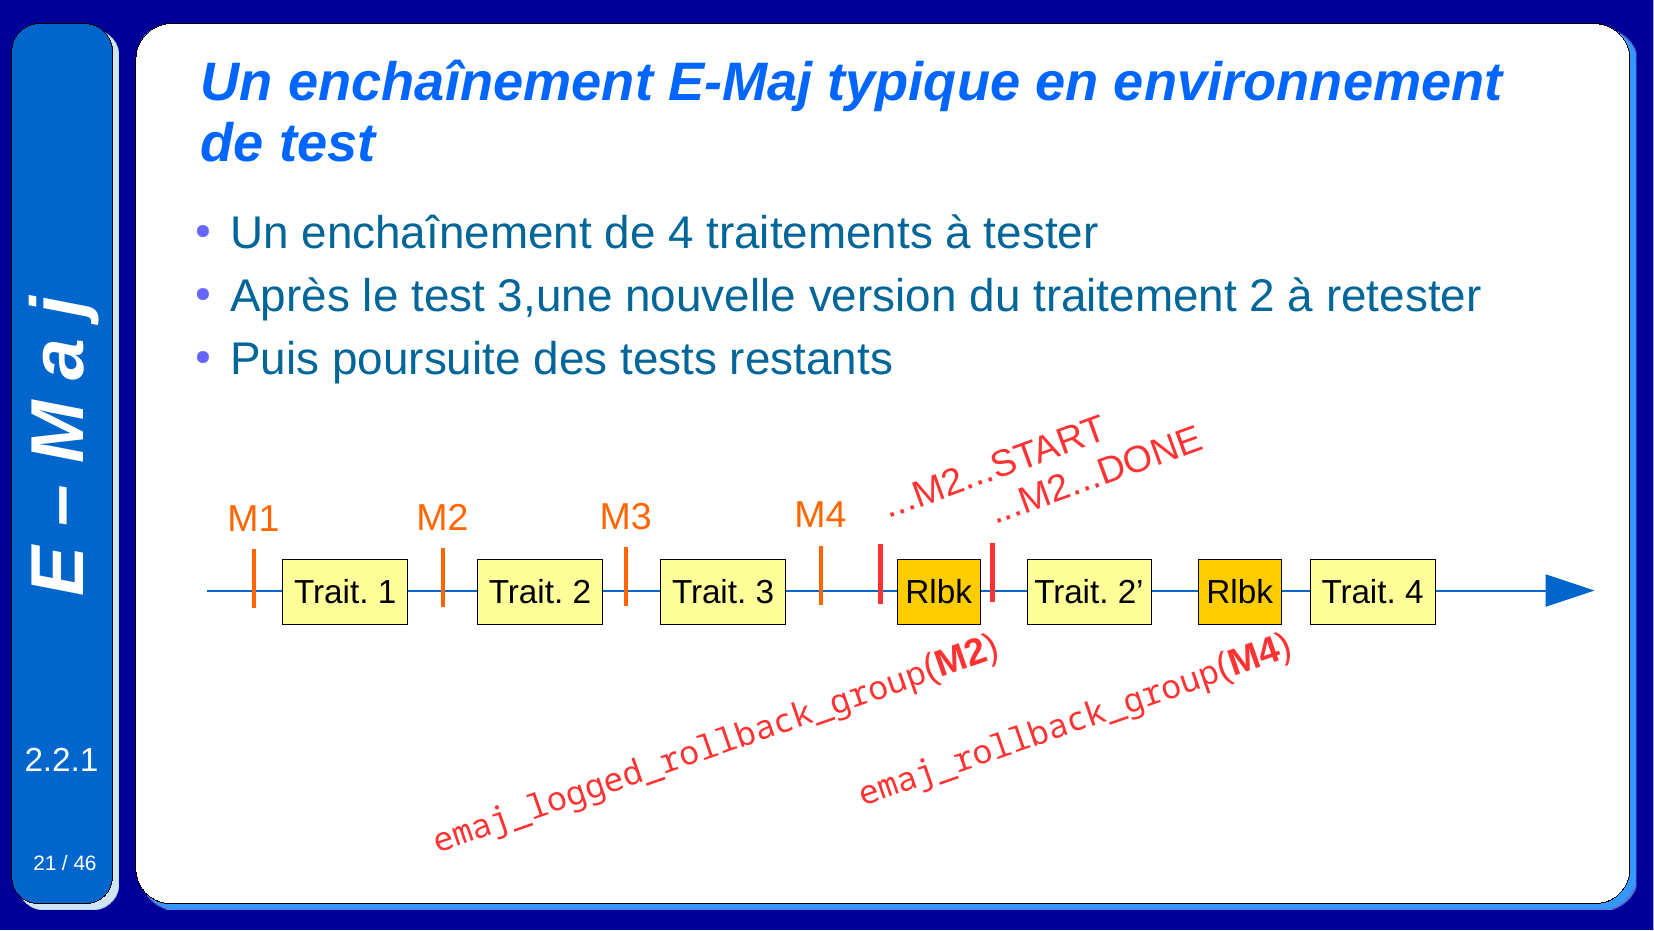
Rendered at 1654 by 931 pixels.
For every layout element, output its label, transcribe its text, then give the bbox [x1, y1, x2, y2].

text_box ...M2...START [860, 394, 1123, 539]
title Un enchaînement E-Maj typique en environnement de test [200, 34, 1575, 191]
text_box Trait. 2 [477, 559, 603, 625]
text_box Rlbk [1198, 559, 1282, 625]
text_box emaj_rollback_group(M4) [834, 609, 1318, 837]
text_box Trait. 1 [282, 559, 408, 625]
text_box ...M2...DONE [967, 404, 1225, 545]
text_box M2 [401, 488, 484, 546]
text_box Trait. 3 [660, 559, 786, 625]
text_box emaj_logged_rollback_group(M2) [409, 610, 1025, 884]
text_box Trait. 4 [1310, 559, 1436, 625]
text_box M3 [584, 487, 667, 545]
text_box Trait. 2’ [1027, 559, 1152, 625]
text_box Rlbk [897, 559, 981, 625]
text_box M4 [779, 486, 862, 544]
list Un enchaînement de 4 traitements à tester Après le test 3,une nouvelle version du traitement 2 à retester Puis poursuite des tests restants [177, 206, 1587, 385]
text_box M1 [212, 490, 295, 547]
